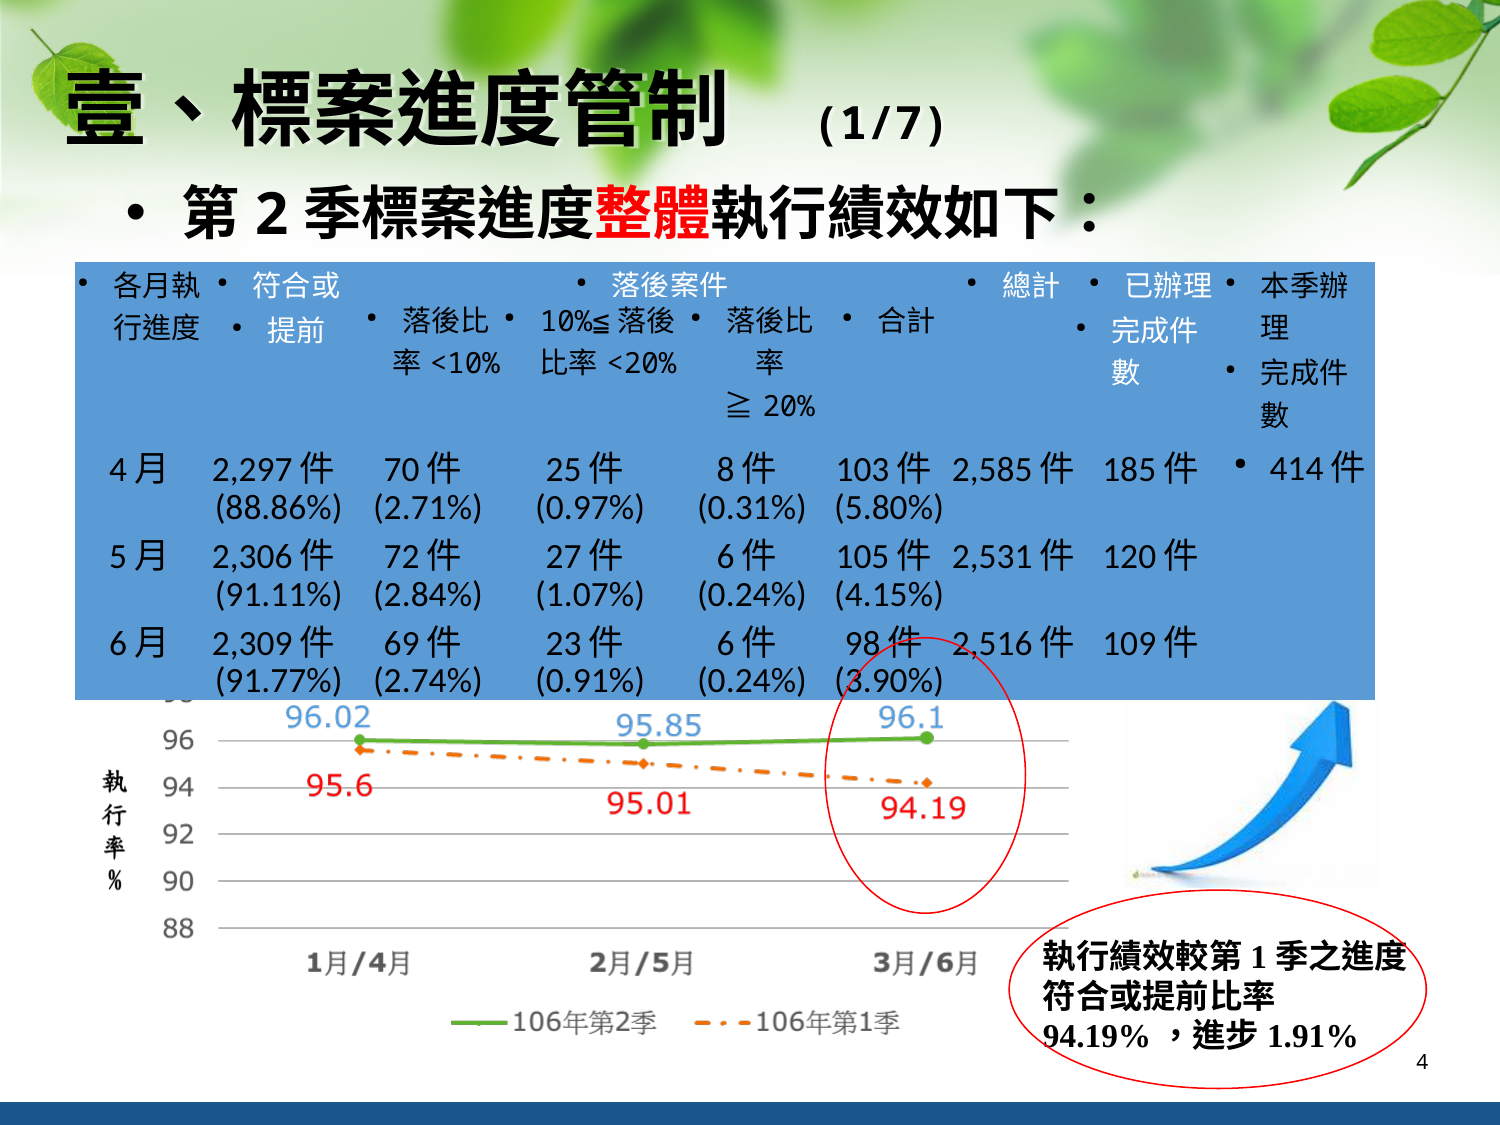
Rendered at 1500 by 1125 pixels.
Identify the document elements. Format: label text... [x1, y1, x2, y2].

table_cell 4月 [75, 439, 204, 526]
table_header 符合或 提前 [204, 262, 354, 439]
table_cell 6件(0.24%) [677, 613, 827, 700]
list 第2季標案進度整體執行績效如下： [110, 169, 1187, 262]
table_cell 2,309件(91.77%) [204, 613, 354, 700]
table_cell 70件(2.71%) [354, 439, 503, 526]
chart [1010, 952, 1027, 1027]
table_cell 8件(0.31%) [677, 439, 827, 526]
text_box 執行績效較第1季之進度符合或提前比率94.19%，進步1.91% [1027, 1032, 1076, 1064]
table_cell 2,297件(88.86%) [204, 439, 354, 526]
table_cell 合計 [827, 297, 951, 439]
table_cell 落後比率≧20% [677, 297, 827, 439]
table_cell 414件 [1225, 439, 1375, 700]
text_box [1401, 1041, 1489, 1082]
picture [1124, 675, 1380, 889]
table_cell 6件(0.24%) [677, 526, 827, 613]
table_cell 103件(5.80%) [827, 439, 951, 526]
table_cell 2,516件 [951, 644, 1007, 700]
chart [1059, 891, 1376, 927]
table_cell 2,585件 [951, 439, 1076, 526]
table_cell 98件(3.90%) [827, 613, 951, 700]
table_header 落後案件 [354, 262, 951, 297]
table_cell 落後比率<10% [354, 297, 503, 439]
table_cell 72件(2.84%) [354, 526, 503, 613]
chart [73, 637, 1380, 1107]
chart [1242, 889, 1380, 925]
table_cell 23件(0.91%) [503, 613, 677, 700]
table_cell 120件 [1076, 526, 1225, 613]
table_cell 2,306件(91.11%) [204, 526, 354, 613]
text_box 執行績效較第1季之進度符合或提前比率94.19%，進步1.91% [1360, 927, 1429, 1064]
table_header 已辦理 完成件數 [1076, 262, 1225, 439]
text_box 執行績效較第1季之進度符合或提前比率94.19%，進步1.91% [1027, 927, 1425, 1064]
chart [826, 700, 1024, 912]
table_cell 105件(4.15%) [827, 526, 951, 613]
table_cell 25件(0.97%) [503, 439, 677, 526]
table_cell 2,516件 [951, 613, 1076, 700]
table_cell 185件 [1076, 439, 1225, 526]
table_cell 5月 [75, 526, 204, 613]
table_header 本季辦理 完成件數 [1225, 262, 1375, 439]
chart [1086, 1064, 1350, 1087]
table_header 總計 [951, 262, 1076, 439]
table_header 各月執行進度 [75, 262, 204, 439]
title 壹、標案進度管制 (1/7) [48, 43, 1125, 170]
table_cell 109件 [1076, 613, 1225, 700]
table_cell 98件(3.90%) [843, 639, 951, 700]
table_cell 27件(1.07%) [503, 526, 677, 613]
table_cell 6月 [75, 613, 204, 700]
table_cell 69件(2.74%) [354, 613, 503, 700]
chart [1375, 637, 1380, 674]
table_cell 2,531件 [951, 526, 1076, 613]
table_cell 10%≦落後比率<20% [503, 297, 677, 439]
table_header 落後案件 [647, 279, 656, 297]
